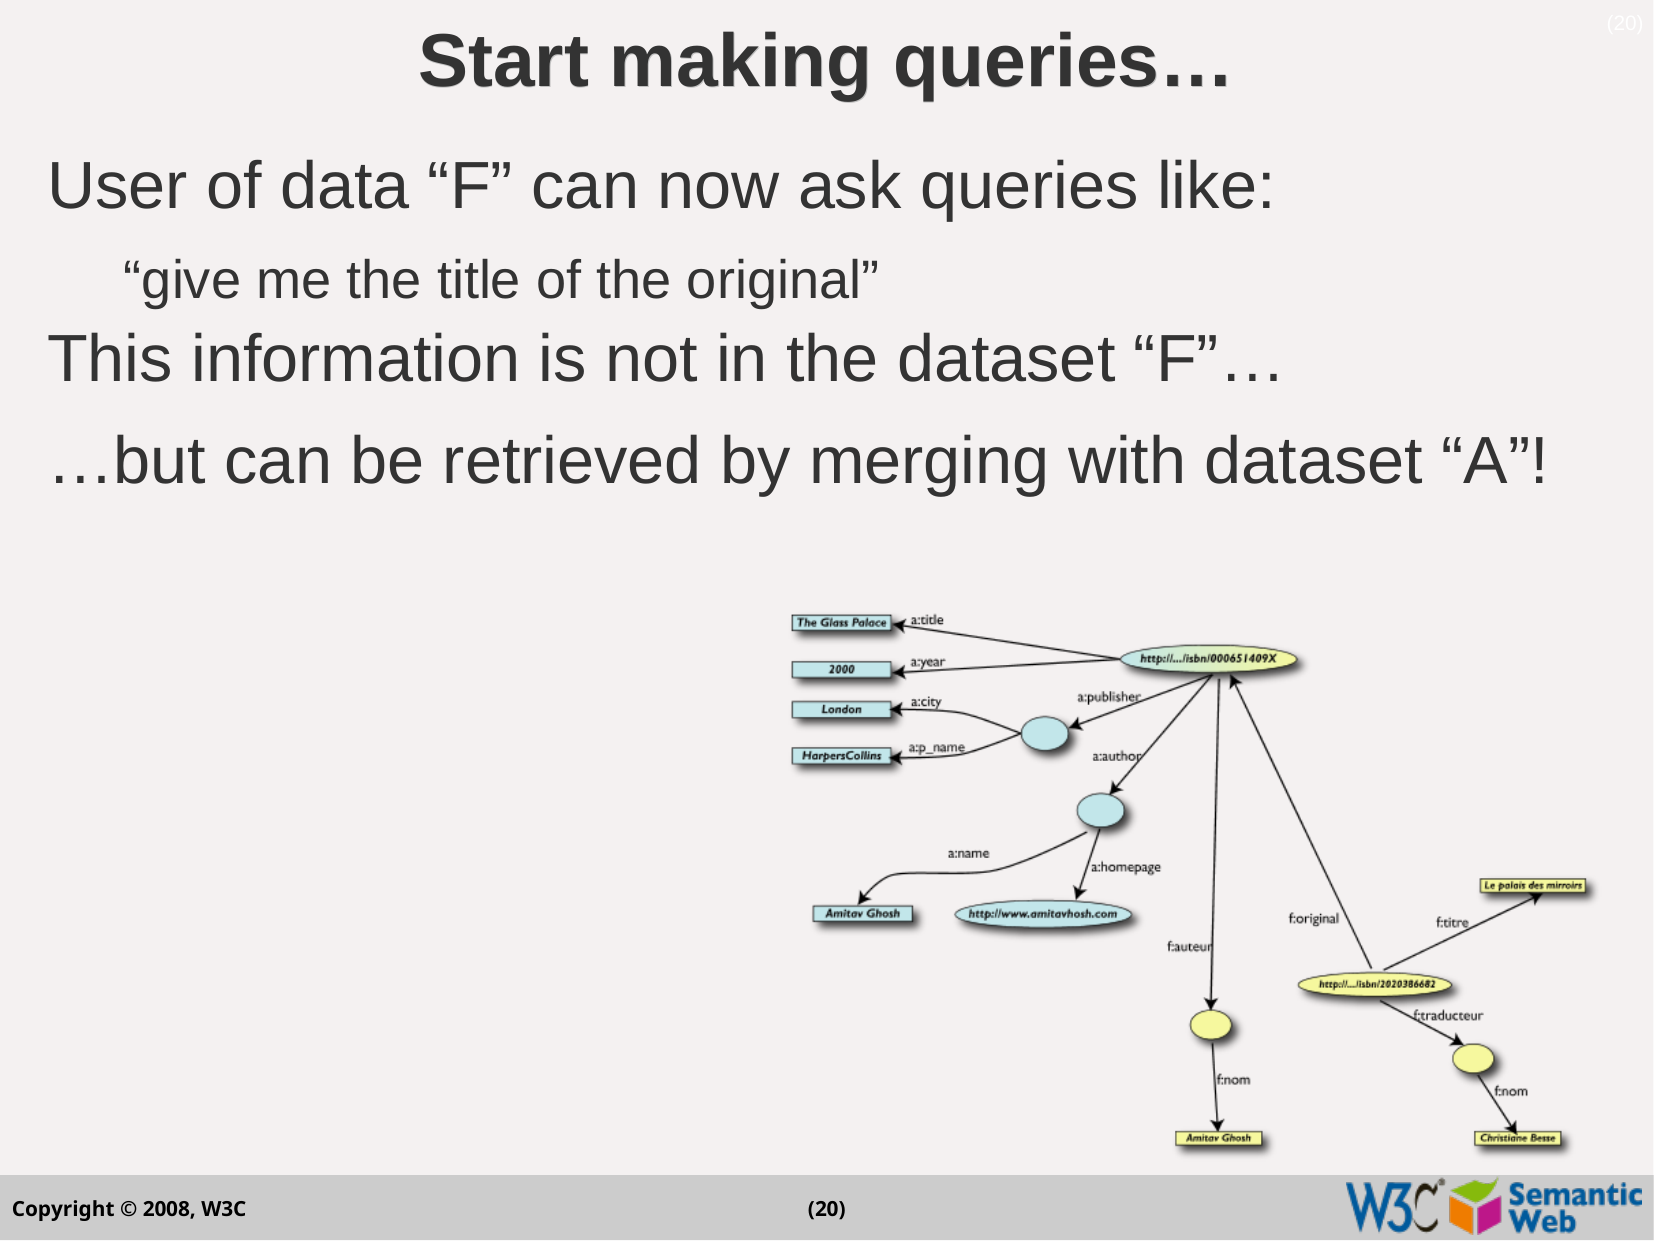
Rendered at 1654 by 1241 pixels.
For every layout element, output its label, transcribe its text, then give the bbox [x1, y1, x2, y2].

picture [1346, 1175, 1642, 1235]
list User of data “F” can now ask queries like: “give me the title of the original” This information is not in the dataset “F”… …but can be retrieved by merging with dataset “A”! [29, 147, 1624, 621]
title Start making queries… [0, 0, 1654, 119]
picture [785, 608, 1604, 1164]
